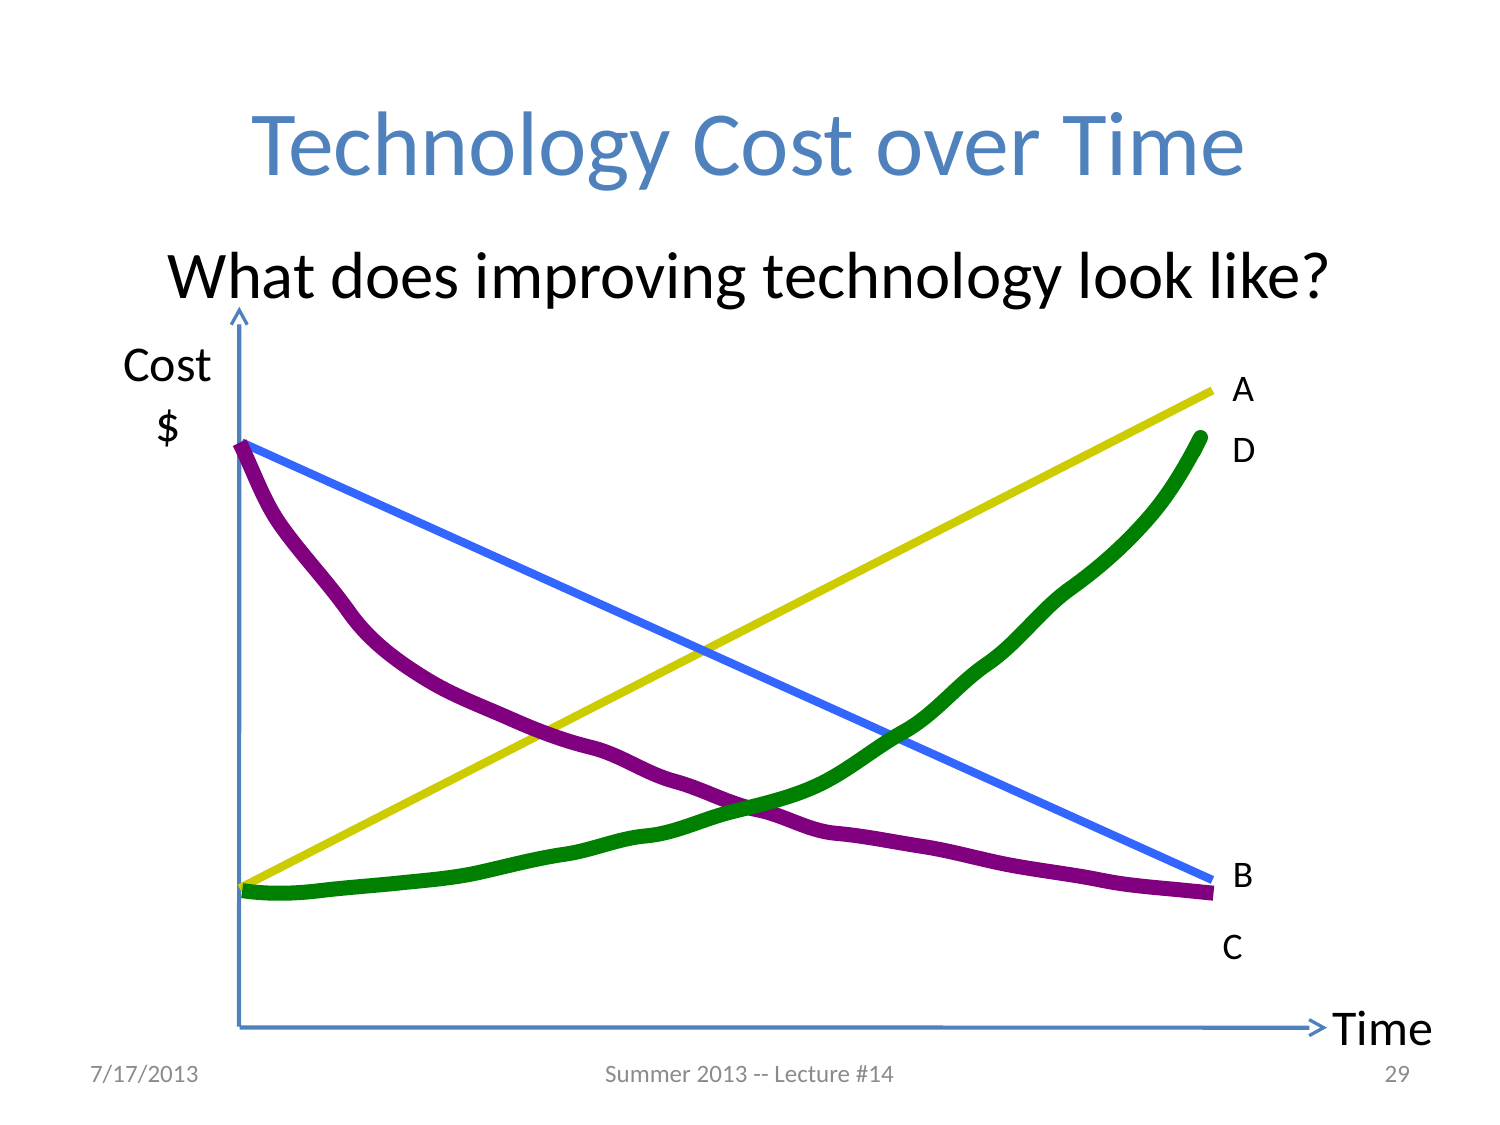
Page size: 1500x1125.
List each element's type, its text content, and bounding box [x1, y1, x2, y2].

text_box D [1217, 418, 1271, 478]
title Technology Cost over Time [75, 45, 1425, 233]
text_box B [1218, 843, 1269, 903]
text_box A [1217, 357, 1269, 417]
text_box Time [1317, 988, 1449, 1063]
text_box C [1207, 914, 1258, 975]
slide_number <number> [1074, 1042, 1425, 1103]
text_box What does improving technology look like? [152, 224, 1348, 320]
slide_number 7/17/2013 [75, 1042, 425, 1103]
footer Summer 2013 -- Lecture #14 [512, 1042, 988, 1103]
text_box Cost $ [108, 323, 227, 459]
